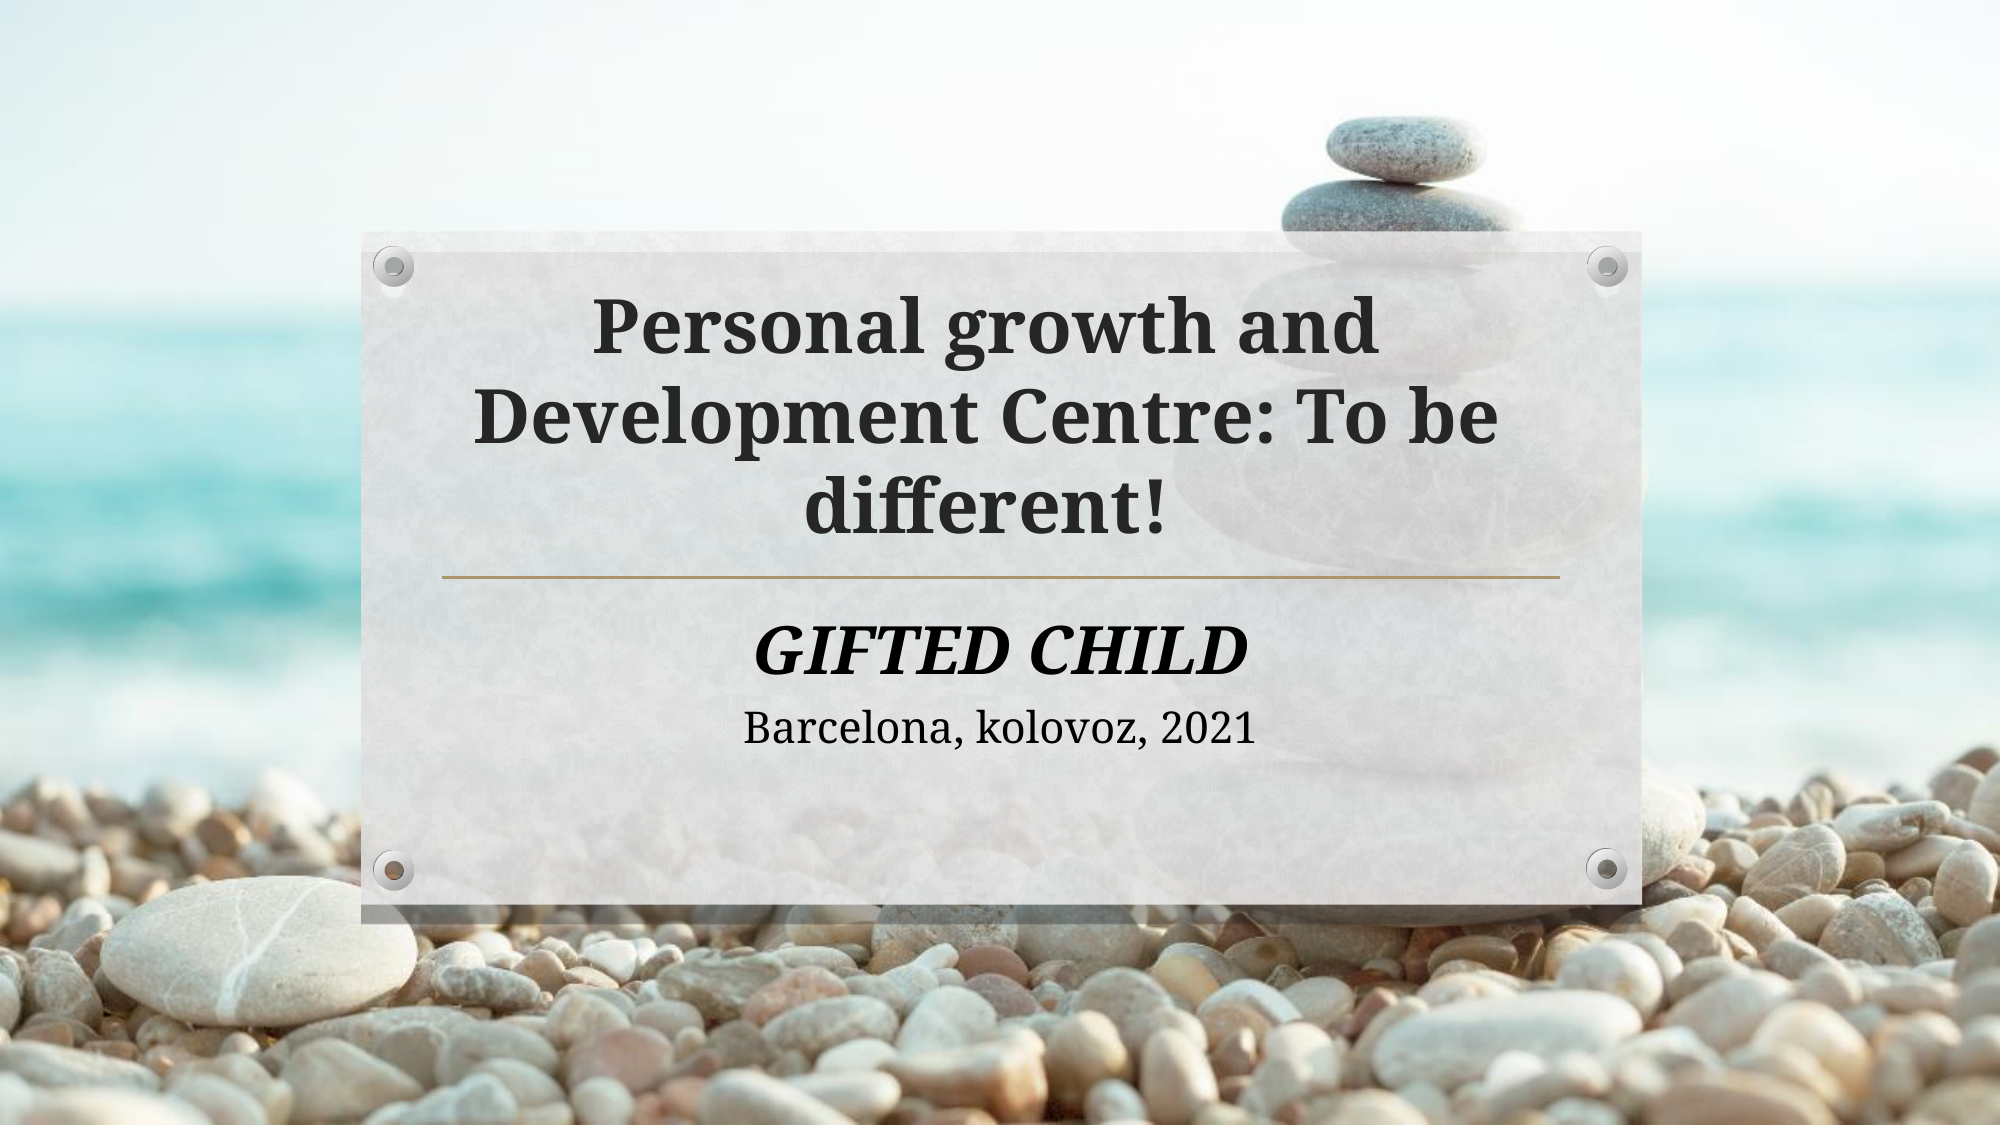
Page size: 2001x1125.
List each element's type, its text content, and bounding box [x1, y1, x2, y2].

picture [0, 0, 2000, 1125]
subtitle GIFTED CHILD Barcelona, kolovoz, 2021 [441, 600, 1560, 817]
title Personal growth and Development Centre: To be different! [414, 231, 1560, 556]
text_box [361, 231, 1643, 905]
